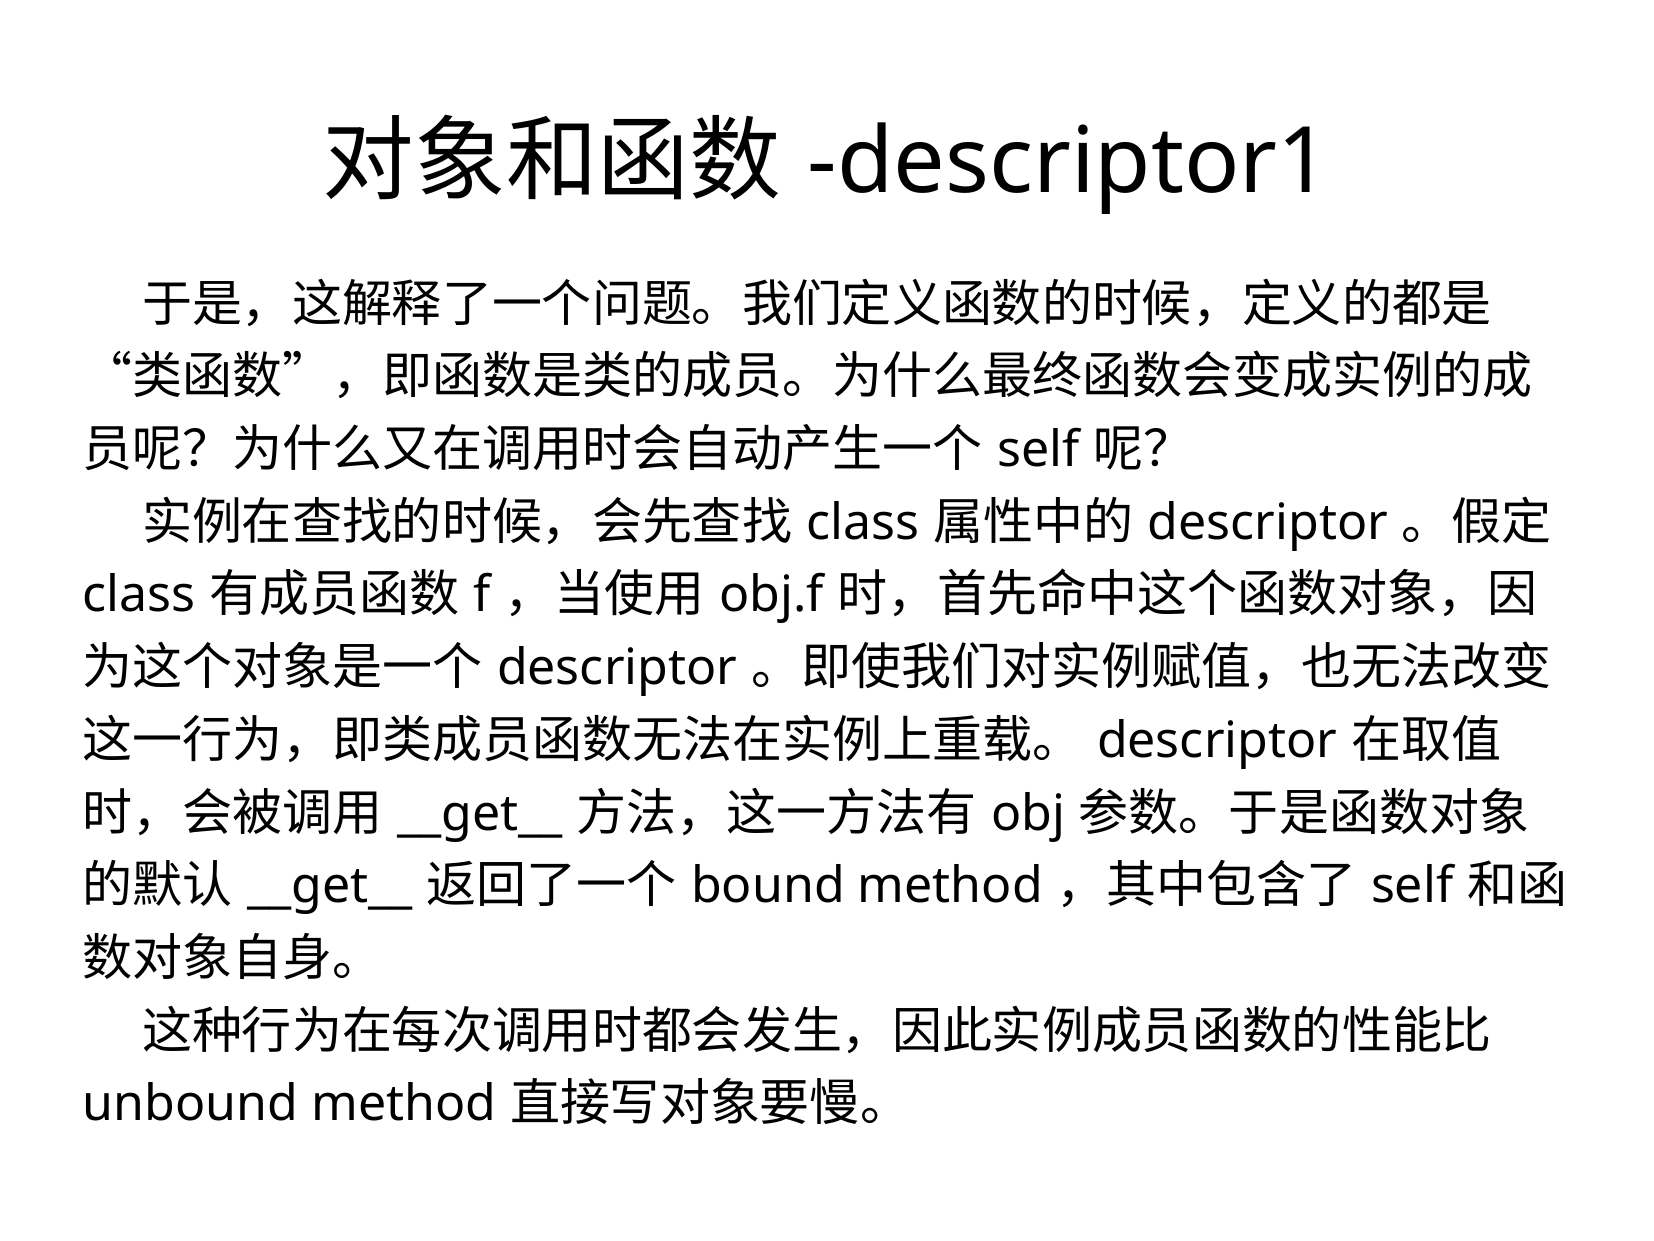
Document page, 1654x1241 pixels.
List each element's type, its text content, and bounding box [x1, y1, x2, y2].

subtitle 于是，这解释了一个问题。我们定义函数的时候，定义的都是“类函数”，即函数是类的成员。为什么最终函数会变成实例的成员呢？为什么又在调用时会自动产生一个self呢？ 实例在查找的时候，会先查找class属性中的descriptor。假定class有成员函数f，当使用obj.f时，首先命中这个函数对象，因为这个对象是一个descriptor。即使我们对实例赋值，也无法改变这一行为，即类成员函数无法在实例上重载。descriptor在取值时，会被调用__get__方法，这一方法有obj参数。于是函数对象的默认__get__返回了一个bound method，其中包含了self和函数对象自身。 这种行为在每次调用时都会发生，因此实例成员函数的性能比unbound method直接写对象要慢。 [82, 297, 1571, 1102]
title 对象和函数-descriptor1 [82, 56, 1571, 250]
